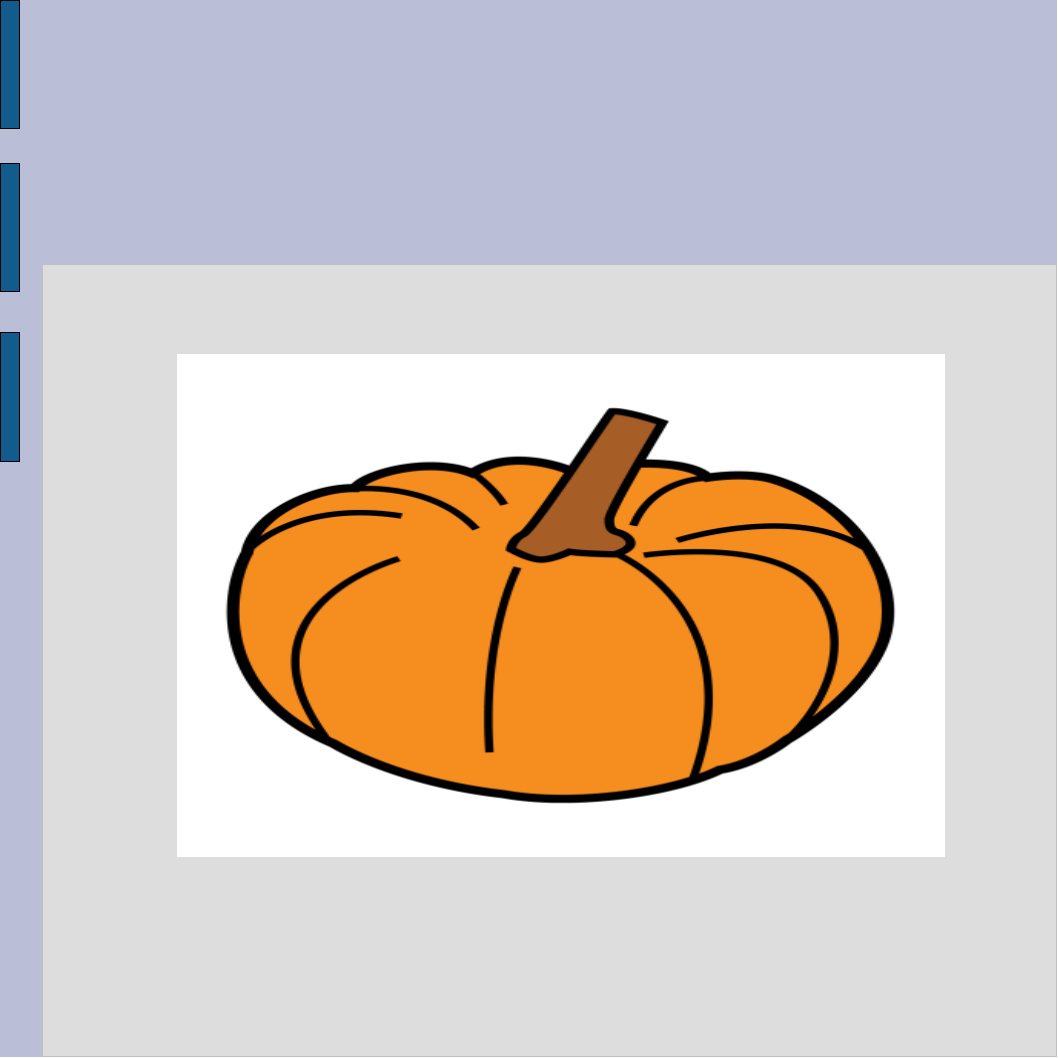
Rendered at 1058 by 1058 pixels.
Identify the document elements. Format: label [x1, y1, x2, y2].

picture [177, 354, 945, 857]
